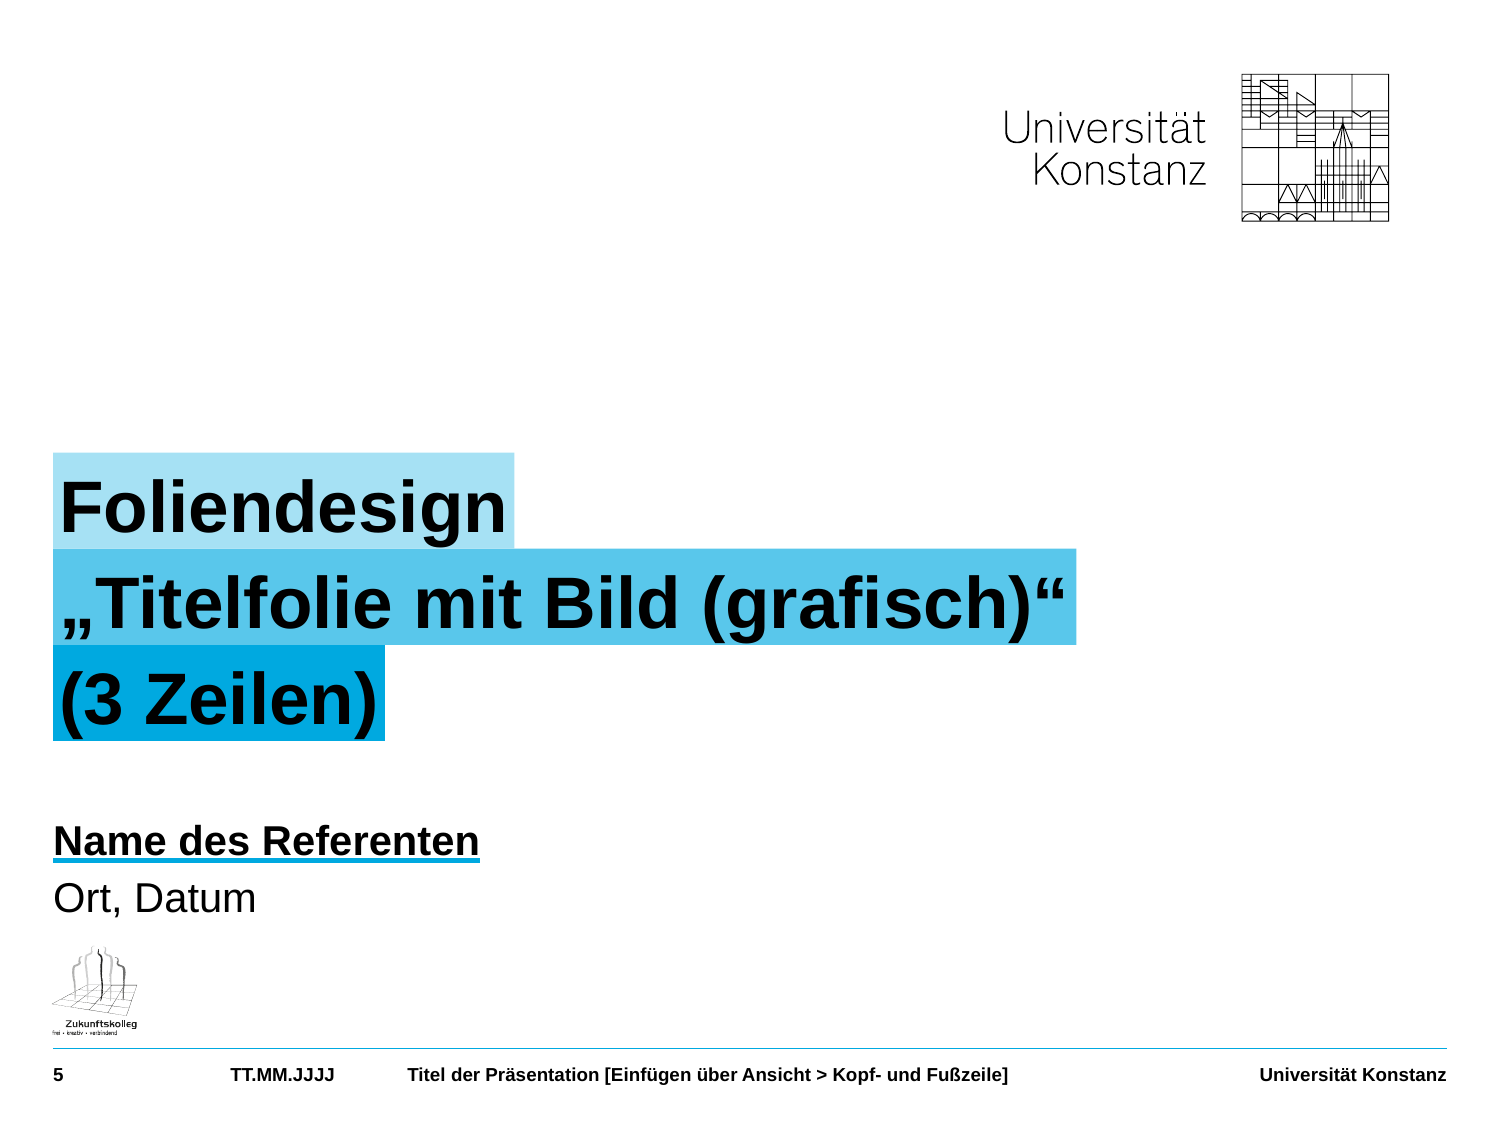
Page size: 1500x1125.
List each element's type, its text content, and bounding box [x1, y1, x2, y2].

title Name des Referenten [53, 797, 1093, 865]
text_box „Titelfolie mit Bild (grafisch)“ [53, 548, 1077, 645]
text_box Foliendesign [53, 452, 515, 549]
text_box (3 Zeilen) [53, 645, 385, 741]
list Ort, Datum [53, 819, 1092, 922]
